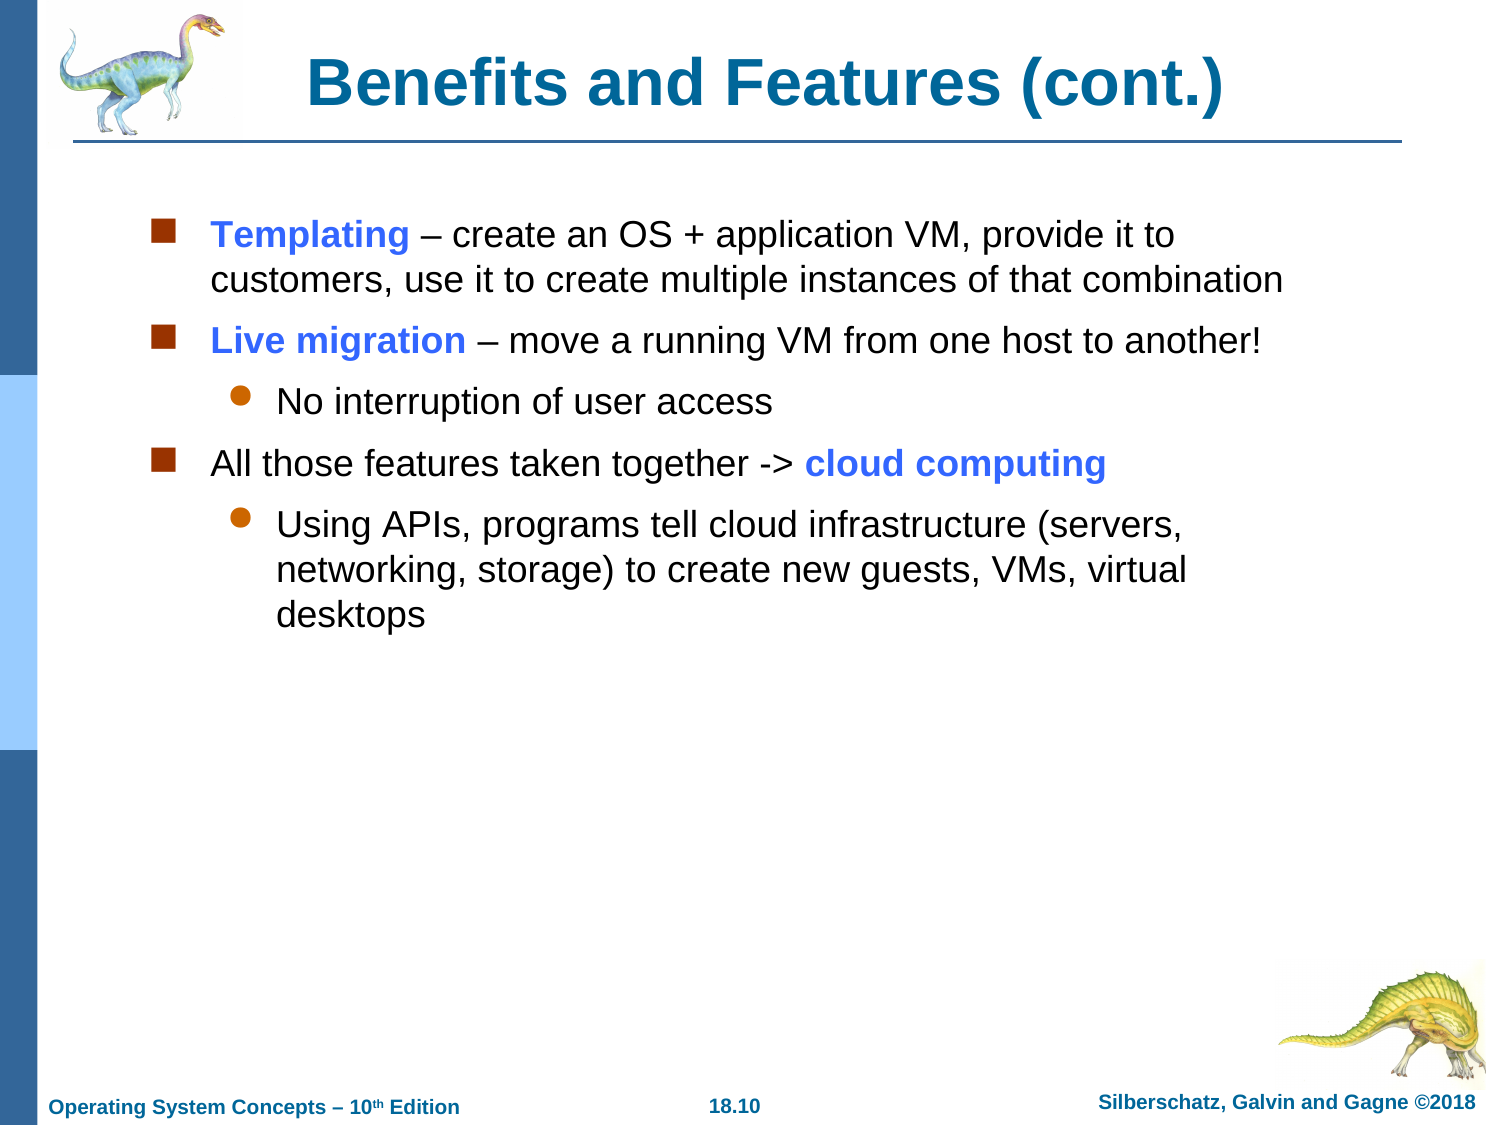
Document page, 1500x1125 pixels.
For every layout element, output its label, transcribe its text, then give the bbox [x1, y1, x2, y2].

list Templating – create an OS + application VM, provide it to customers, use it to create multiple instances of that combination Live migration – move a running VM from one host to another! No interruption of user access All those features taken together -> cloud computing Using APIs, programs tell cloud infrastructure (servers, networking, storage) to create new guests, VMs, virtual desktops [139, 202, 1309, 946]
picture [1275, 959, 1486, 1090]
picture [1415, 1094, 1423, 1099]
title Benefits and Features (cont.) [91, 31, 1442, 127]
picture [46, 0, 243, 149]
